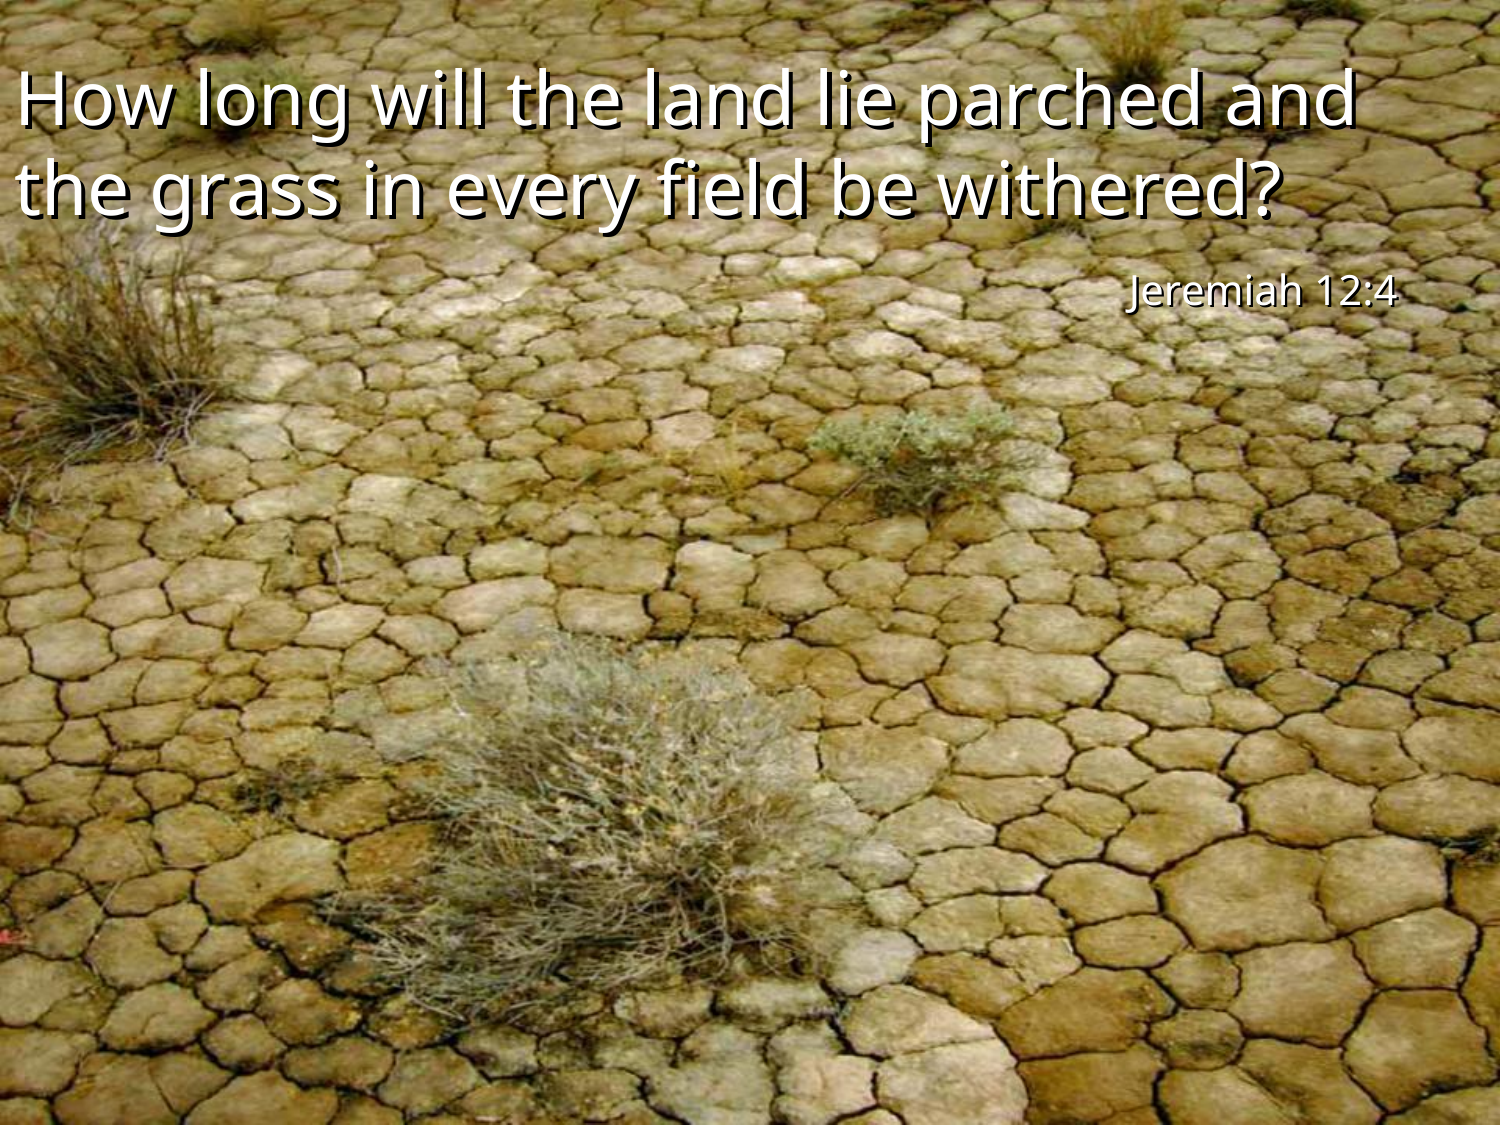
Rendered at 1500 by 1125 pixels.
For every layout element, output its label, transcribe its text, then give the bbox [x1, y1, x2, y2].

text_box How long will the land lie parched and the grass in every field be withered? Jeremiah 12:4 [0, 42, 1424, 329]
picture [0, 0, 1500, 1125]
